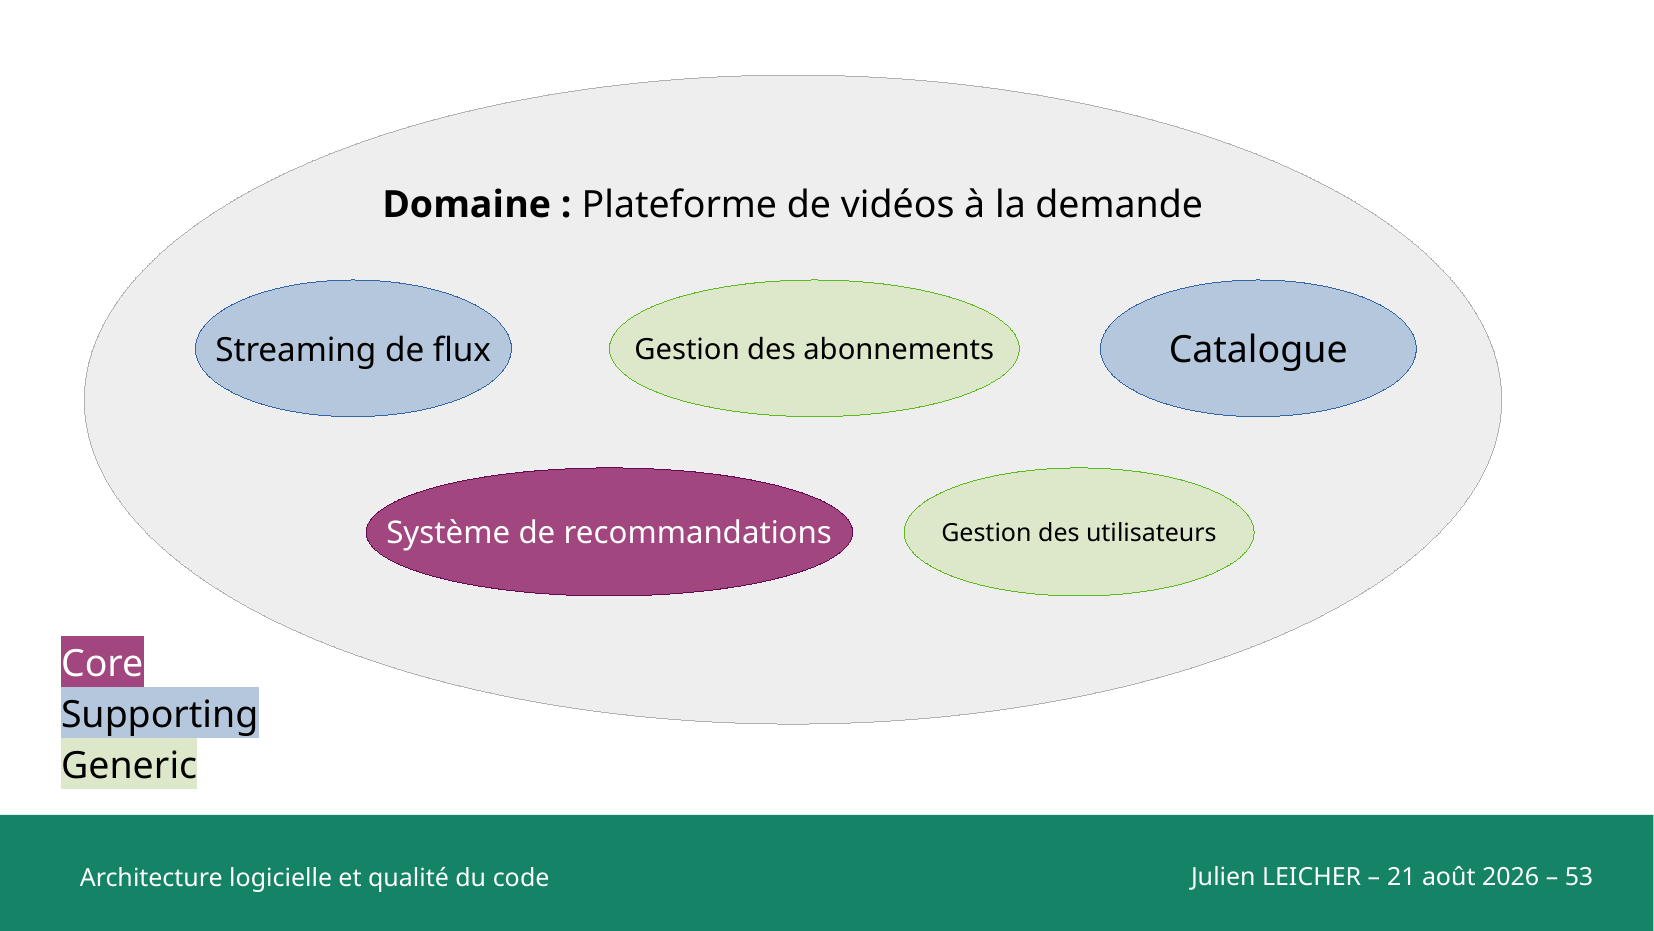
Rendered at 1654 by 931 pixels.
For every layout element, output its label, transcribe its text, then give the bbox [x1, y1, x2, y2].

text_box Gestion des utilisateurs [904, 467, 1255, 596]
text_box Architecture logicielle et qualité du code [64, 852, 798, 898]
text_box Streaming de flux [195, 279, 512, 417]
text_box Julien LEICHER – 7 mars 2022 – <numéro> [0, 814, 1654, 931]
text_box Gestion des abonnements [609, 279, 1020, 417]
text_box Catalogue [1100, 279, 1417, 417]
text_box Système de recommandations [366, 467, 853, 596]
text_box Domaine : Plateforme de vidéos à la demande [84, 75, 1502, 725]
text_box Core Supporting Generic [46, 628, 303, 780]
